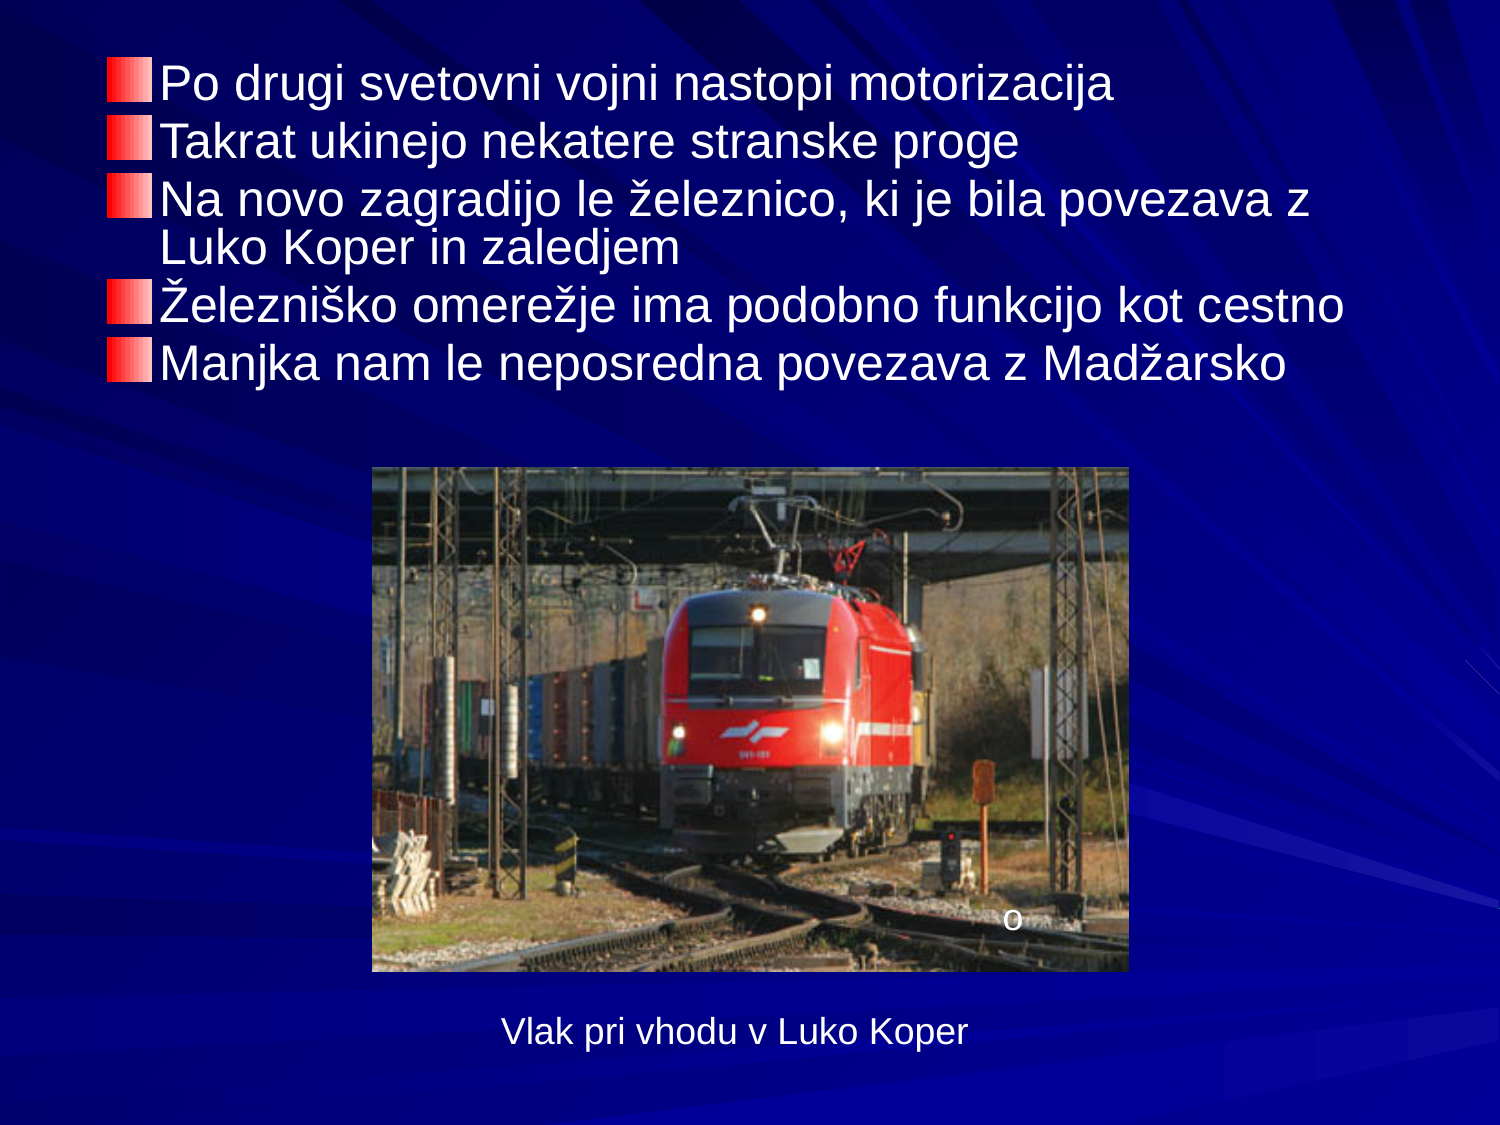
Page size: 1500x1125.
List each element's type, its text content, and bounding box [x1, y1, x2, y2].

picture [372, 467, 1129, 972]
text_box o [987, 885, 1039, 946]
text_box Vlak pri vhodu v Luko Koper [360, 999, 1164, 1060]
list Po drugi svetovni vojni nastopi motorizacija Takrat ukinejo nekatere stranske proge Na novo zagradijo le železnico, ki je bila povezava z Luko Koper in zaledjem Železniško omerežje ima podobno funkcijo kot cestno Manjka nam le neposredna povezava z Madžarsko [88, 54, 1424, 469]
